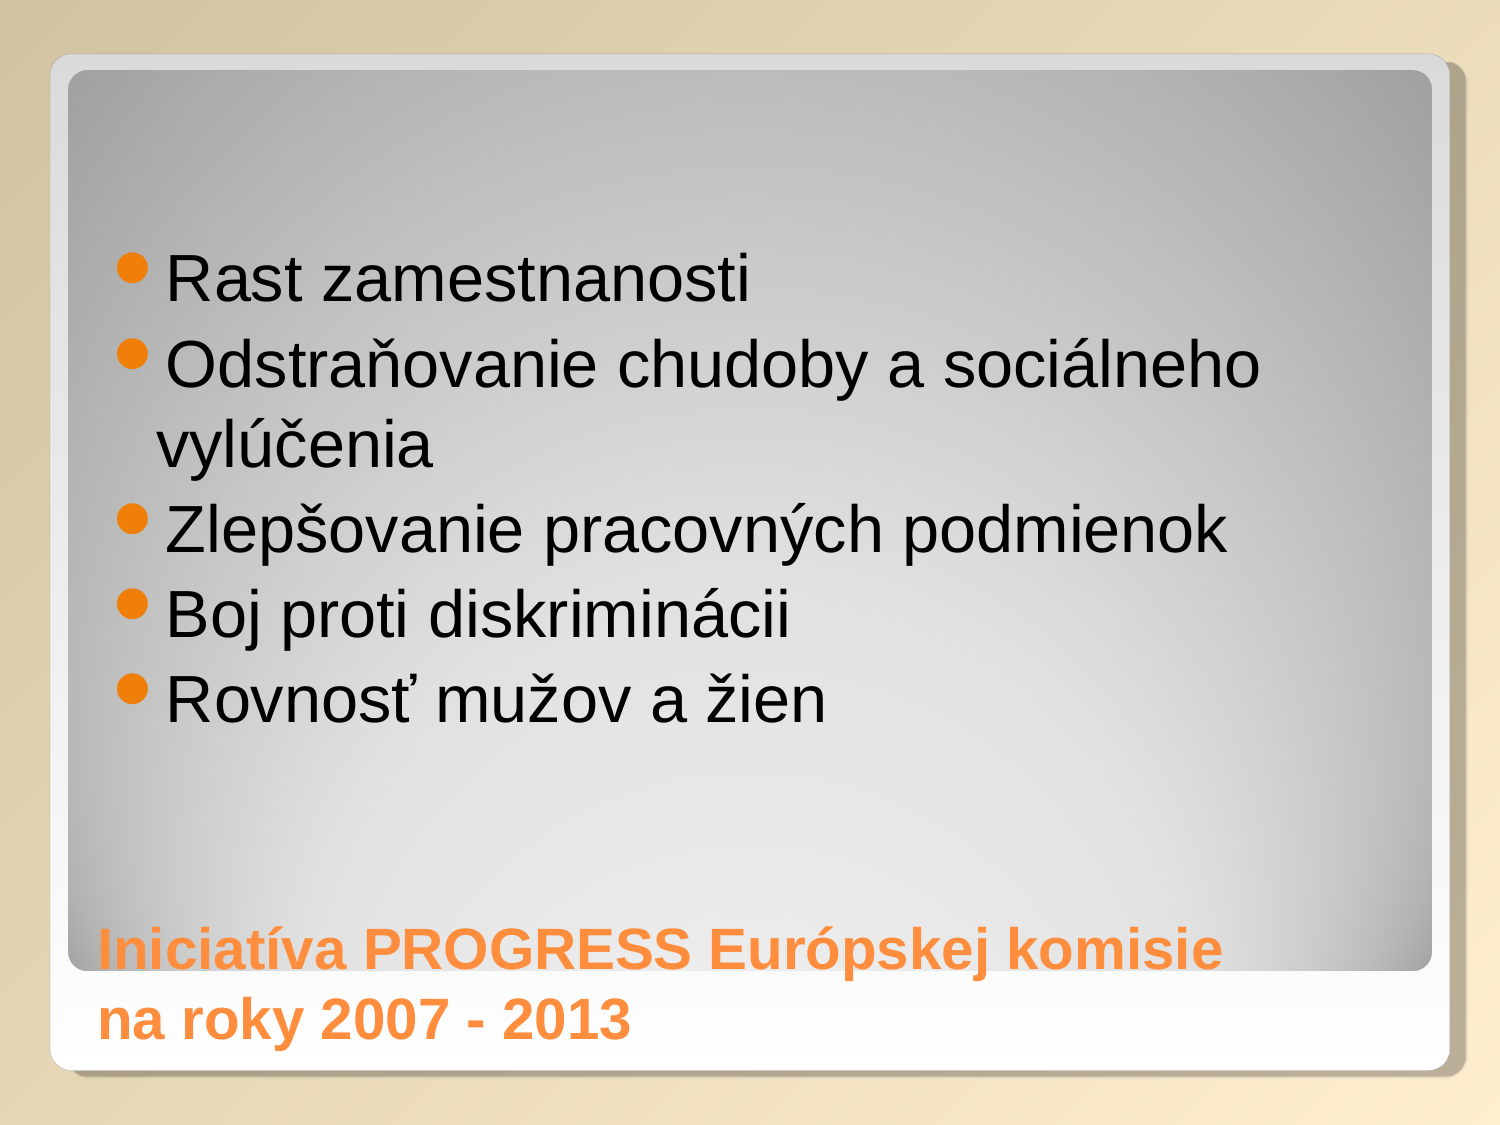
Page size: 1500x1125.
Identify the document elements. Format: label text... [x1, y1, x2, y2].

title Iniciatíva PROGRESS Európskej komisie na roky 2007 - 2013 [82, 881, 1426, 1059]
picture [67, 69, 1433, 972]
list Rast zamestnanosti Odstraňovanie chudoby a sociálneho vylúčenia Zlepšovanie pracovných podmienok Boj proti diskriminácii Rovnosť mužov a žien [82, 220, 1426, 774]
